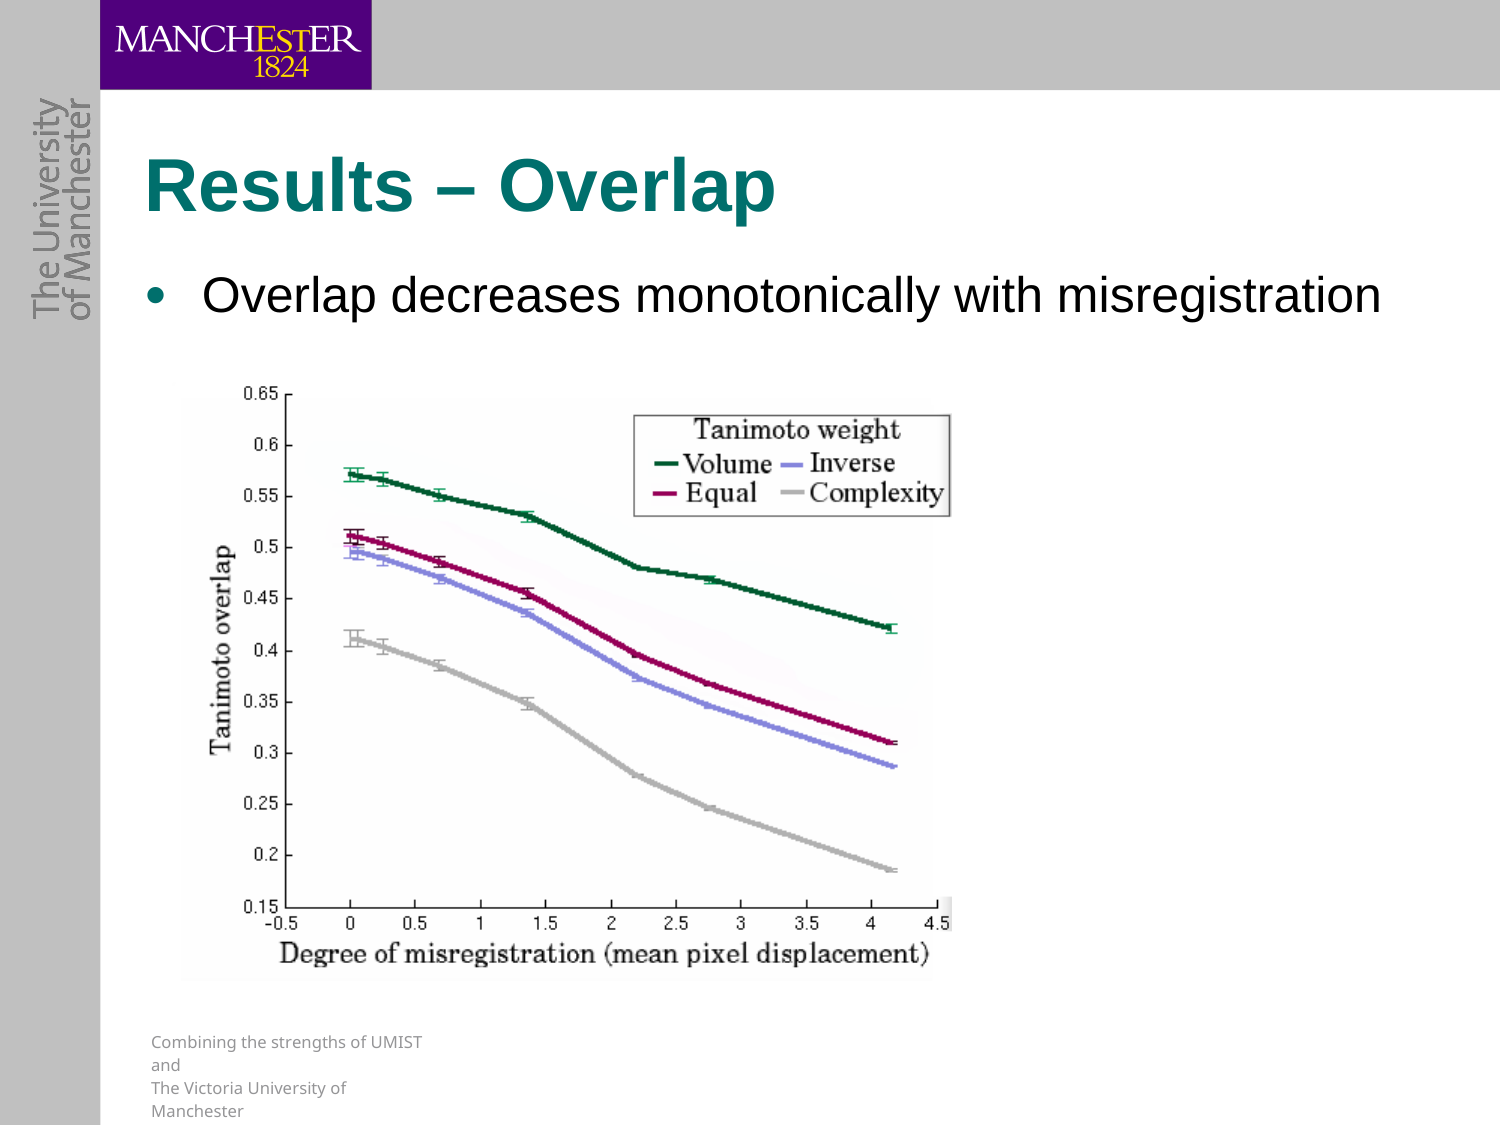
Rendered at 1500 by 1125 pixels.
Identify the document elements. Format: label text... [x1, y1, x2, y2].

title Results – Overlap [129, 120, 1406, 251]
picture [171, 382, 952, 981]
picture [0, 0, 372, 320]
list Overlap decreases monotonically with misregistration [130, 259, 1407, 1012]
